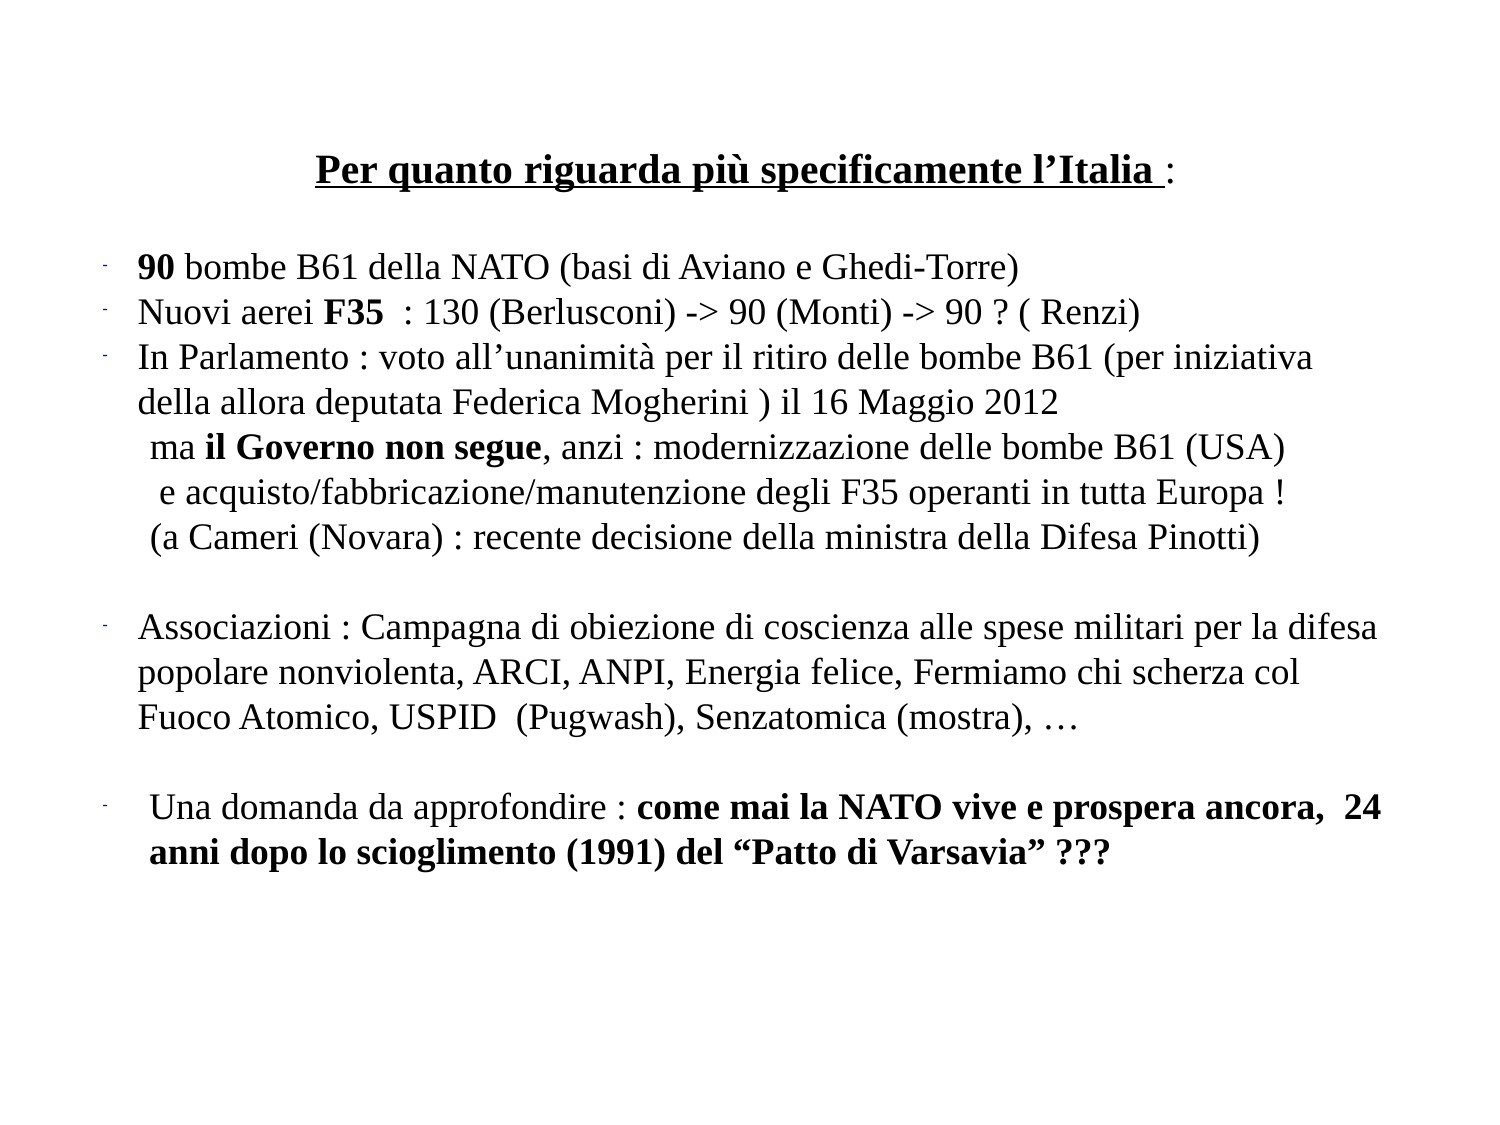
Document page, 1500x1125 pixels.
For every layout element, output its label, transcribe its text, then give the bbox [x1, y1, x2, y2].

text_box Per quanto riguarda più specificamente l’Italia : 90 bombe B61 della NATO (basi di Aviano e Ghedi-Torre) Nuovi aerei F35 : 130 (Berlusconi) -> 90 (Monti) -> 90 ? ( Renzi) In Parlamento : voto all’unanimità per il ritiro delle bombe B61 (per iniziativa della allora deputata Federica Mogherini ) il 16 Maggio 2012 ma il Governo non segue, anzi : modernizzazione delle bombe B61 (USA) e acquisto/fabbricazione/manutenzione degli F35 operanti in tutta Europa ! (a Cameri (Novara) : recente decisione della ministra della Difesa Pinotti) Associazioni : Campagna di obiezione di coscienza alle spese militari per la difesa popolare nonviolenta, ARCI, ANPI, Energia felice, Fermiamo chi scherza col Fuoco Atomico, USPID (Pugwash), Senzatomica (mostra), … Una domanda da approfondire : come mai la NATO vive e prospera ancora, 24 anni dopo lo scioglimento (1991) del “Patto di Varsavia” ??? [87, 134, 1405, 880]
